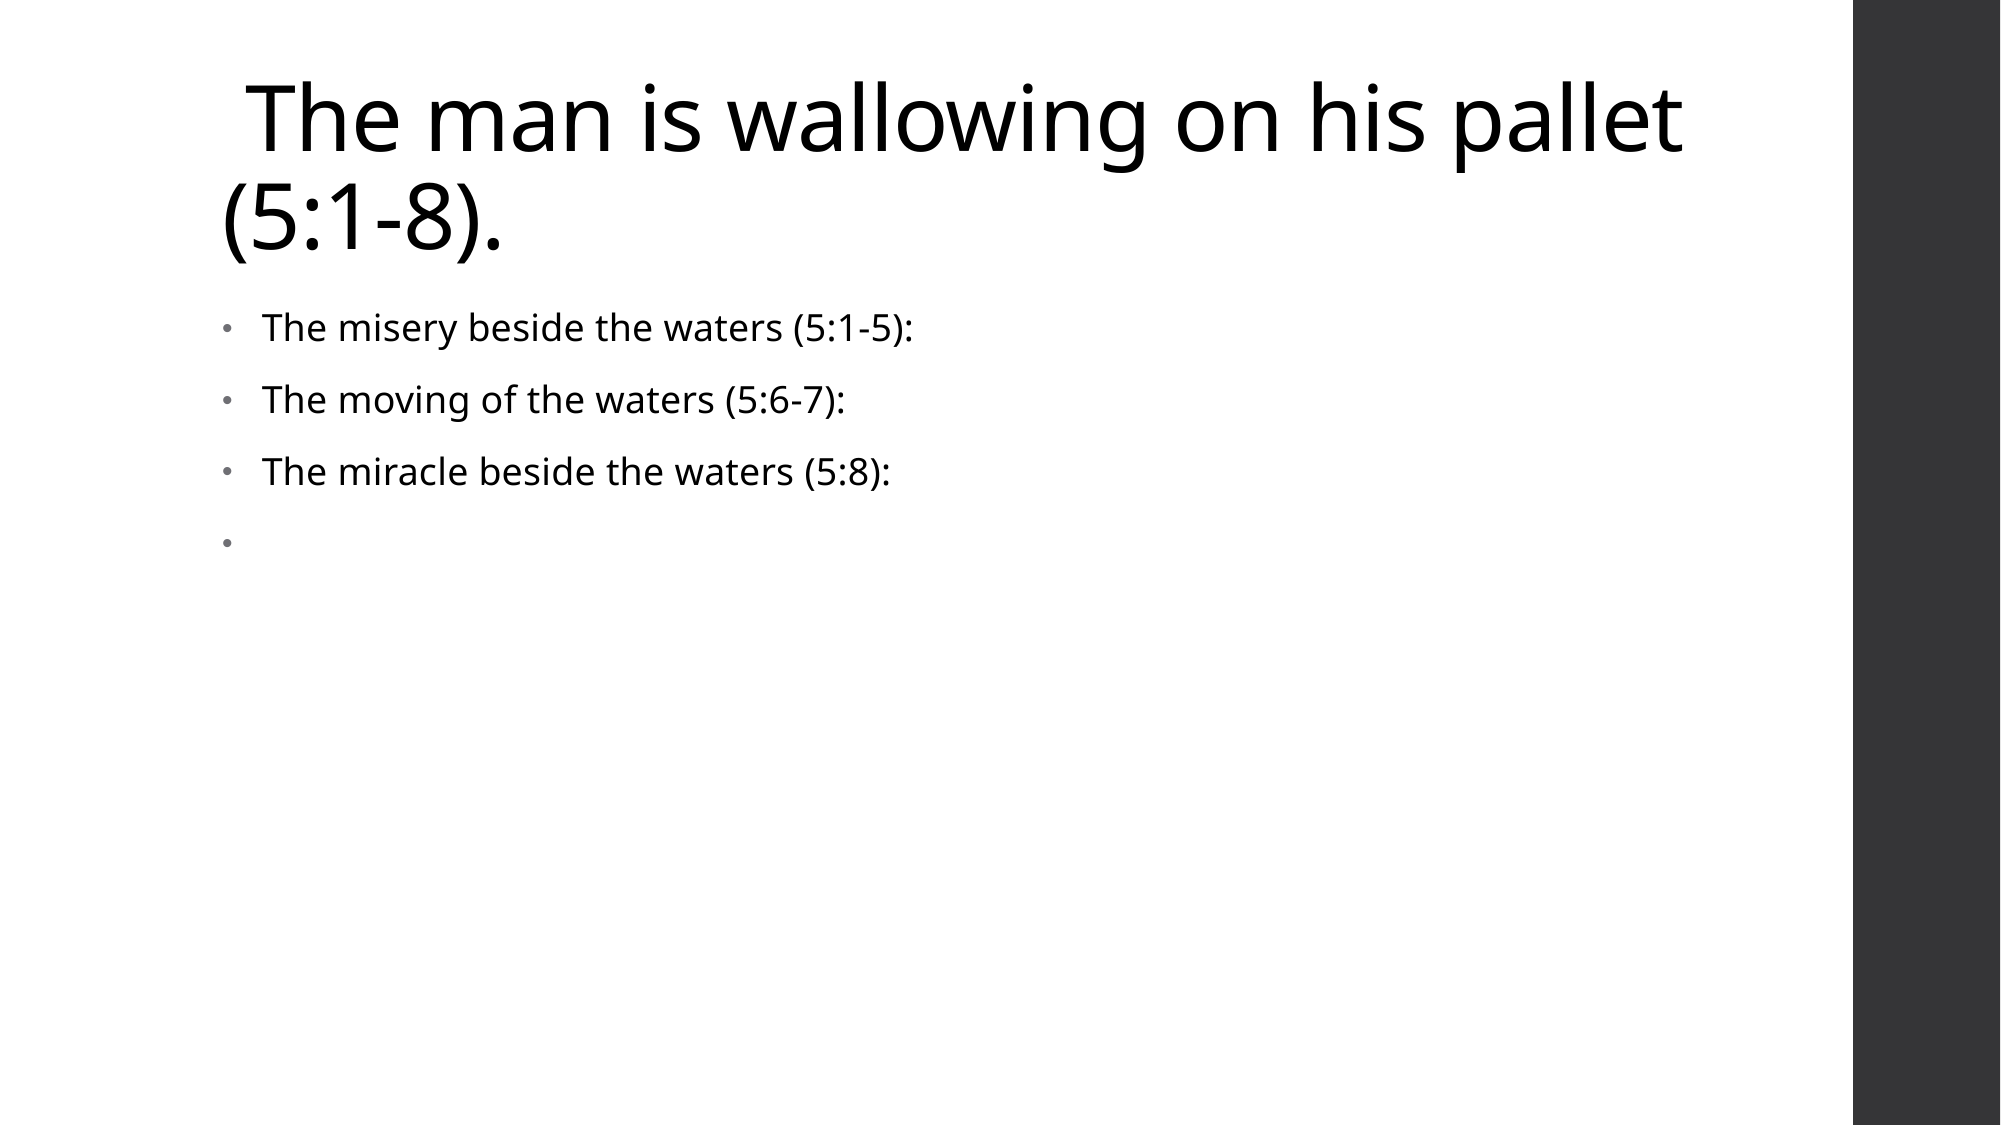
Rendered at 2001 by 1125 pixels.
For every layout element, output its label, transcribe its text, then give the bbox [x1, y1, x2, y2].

list The misery beside the waters (5:1-5): The moving of the waters (5:6-7): The miracle beside the waters (5:8): [206, 299, 1617, 1014]
title The man is wallowing on his pallet (5:1-8). [206, 60, 1797, 278]
